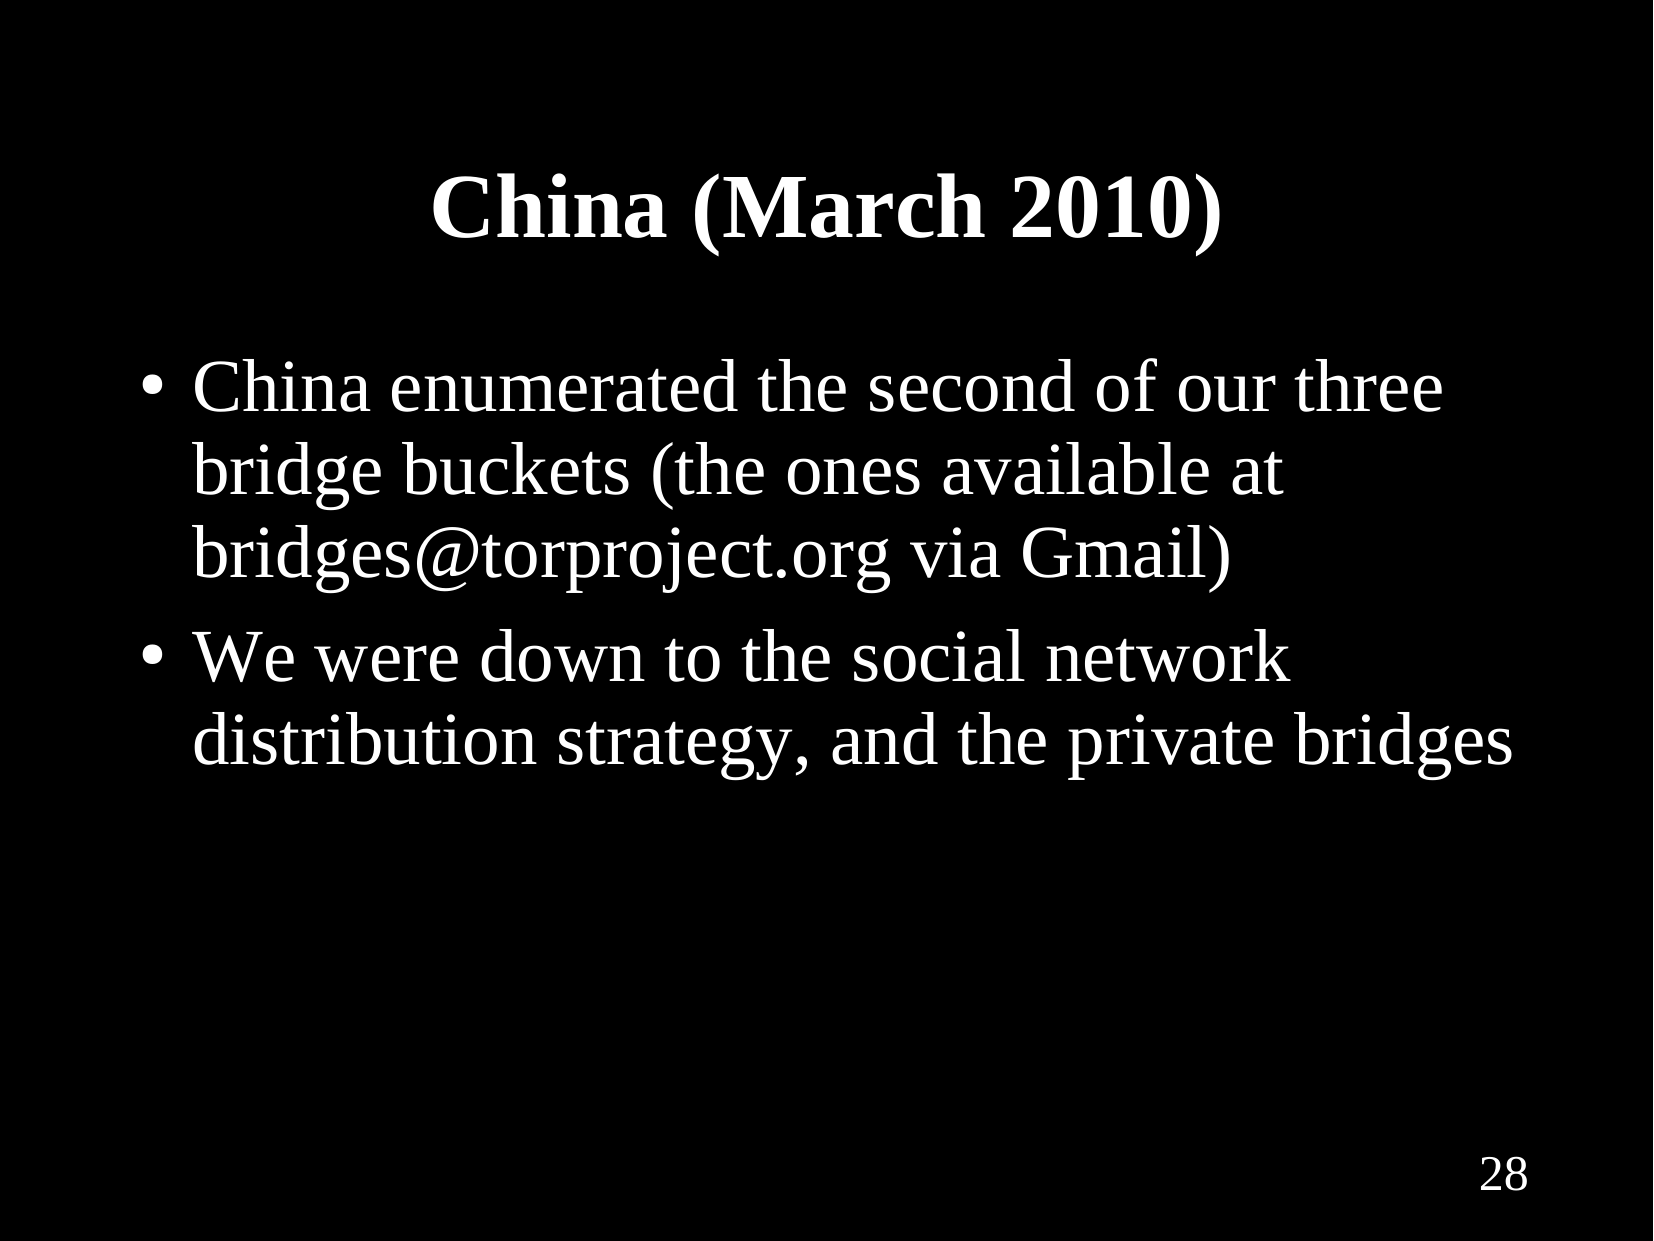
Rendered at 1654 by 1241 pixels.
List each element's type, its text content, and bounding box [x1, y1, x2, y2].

title China (March 2010) [121, 102, 1534, 311]
list China enumerated the second of our three bridge buckets (the ones available at bridges@torproject.org via Gmail) We were down to the social network distribution strategy, and the private bridges [121, 344, 1534, 1127]
